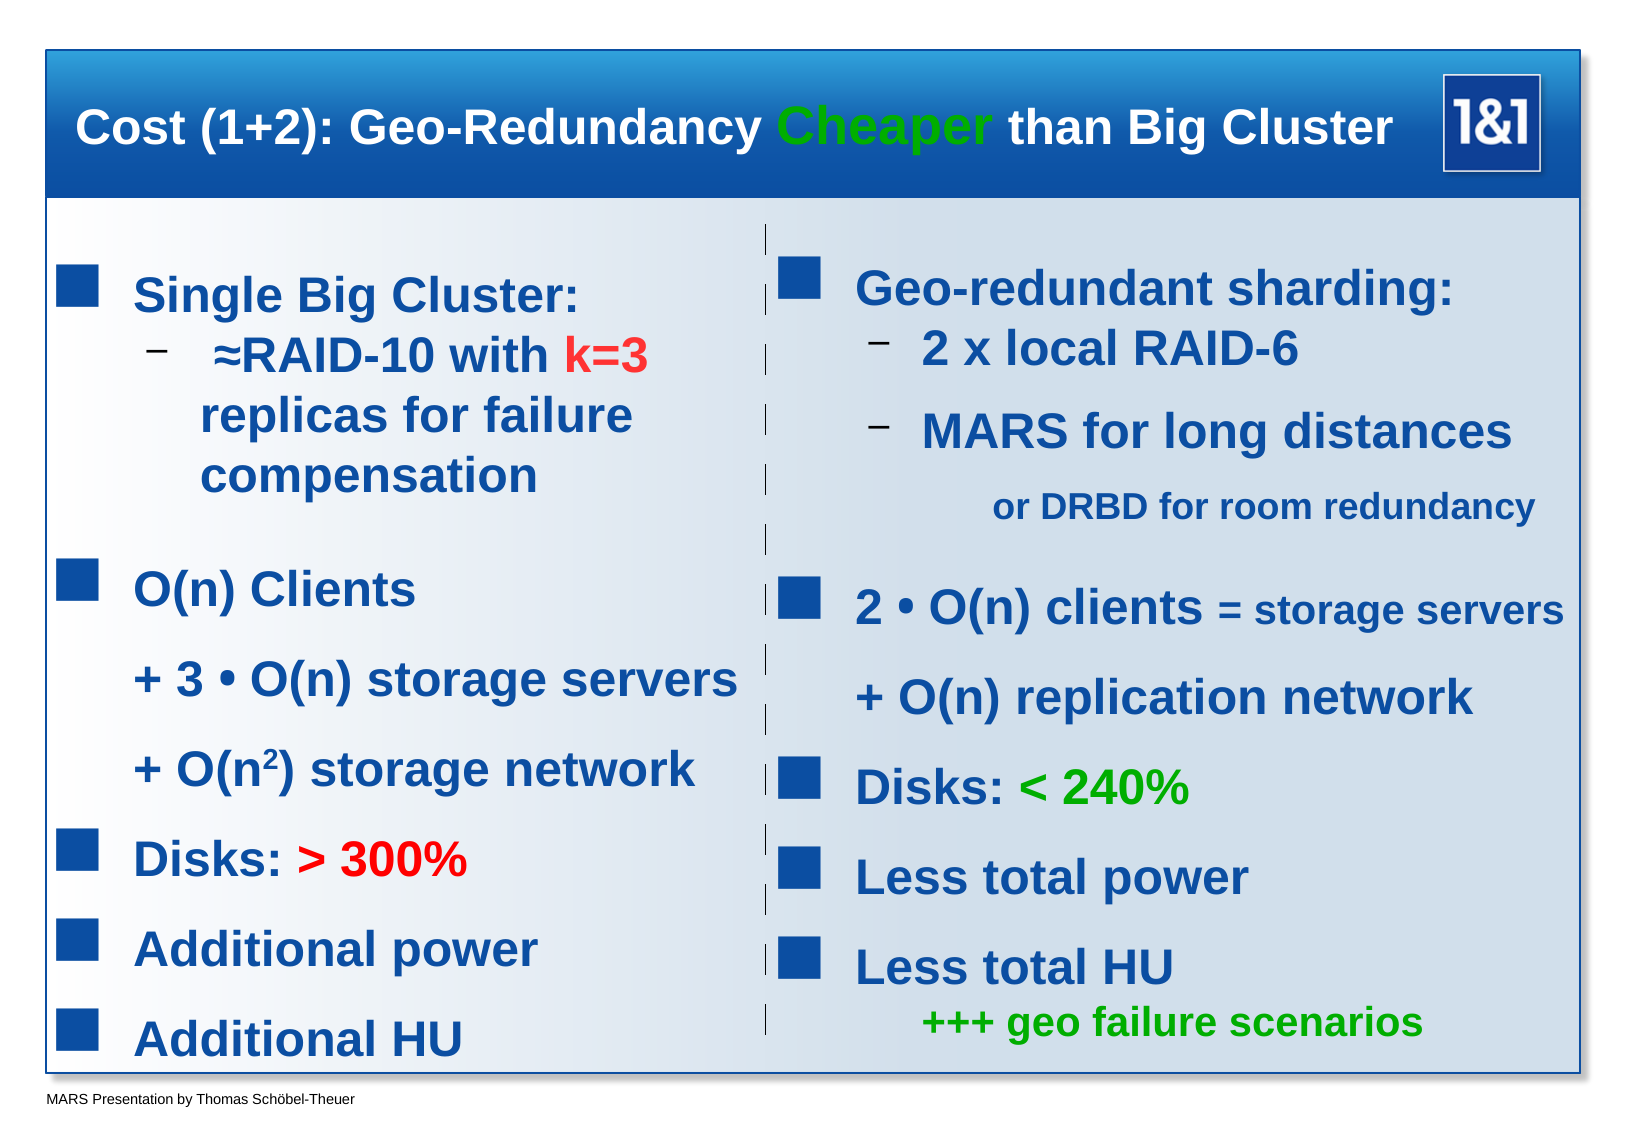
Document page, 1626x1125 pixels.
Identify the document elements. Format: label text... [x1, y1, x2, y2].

title Cost (1+2): Geo-Redundancy Cheaper than Big Cluster [75, 51, 1444, 196]
picture [44, 48, 1597, 1090]
list Geo-redundant sharding: 2 x local RAID-6 MARS for long distances or DRBD for room redundancy 2 • O(n) clients = storage servers + O(n) replication network Disks: < 240% Less total power Less total HU +++ geo failure scenarios [780, 224, 1575, 1073]
footer MARS Presentation by Thomas Schöbel-Theuer [46, 1068, 561, 1125]
list Single Big Cluster: ≈RAID-10 with k=3 replicas for failure compensation O(n) Clients + 3 • O(n) storage servers + O(n2) storage network Disks: > 300% Additional power Additional HU [58, 232, 763, 946]
